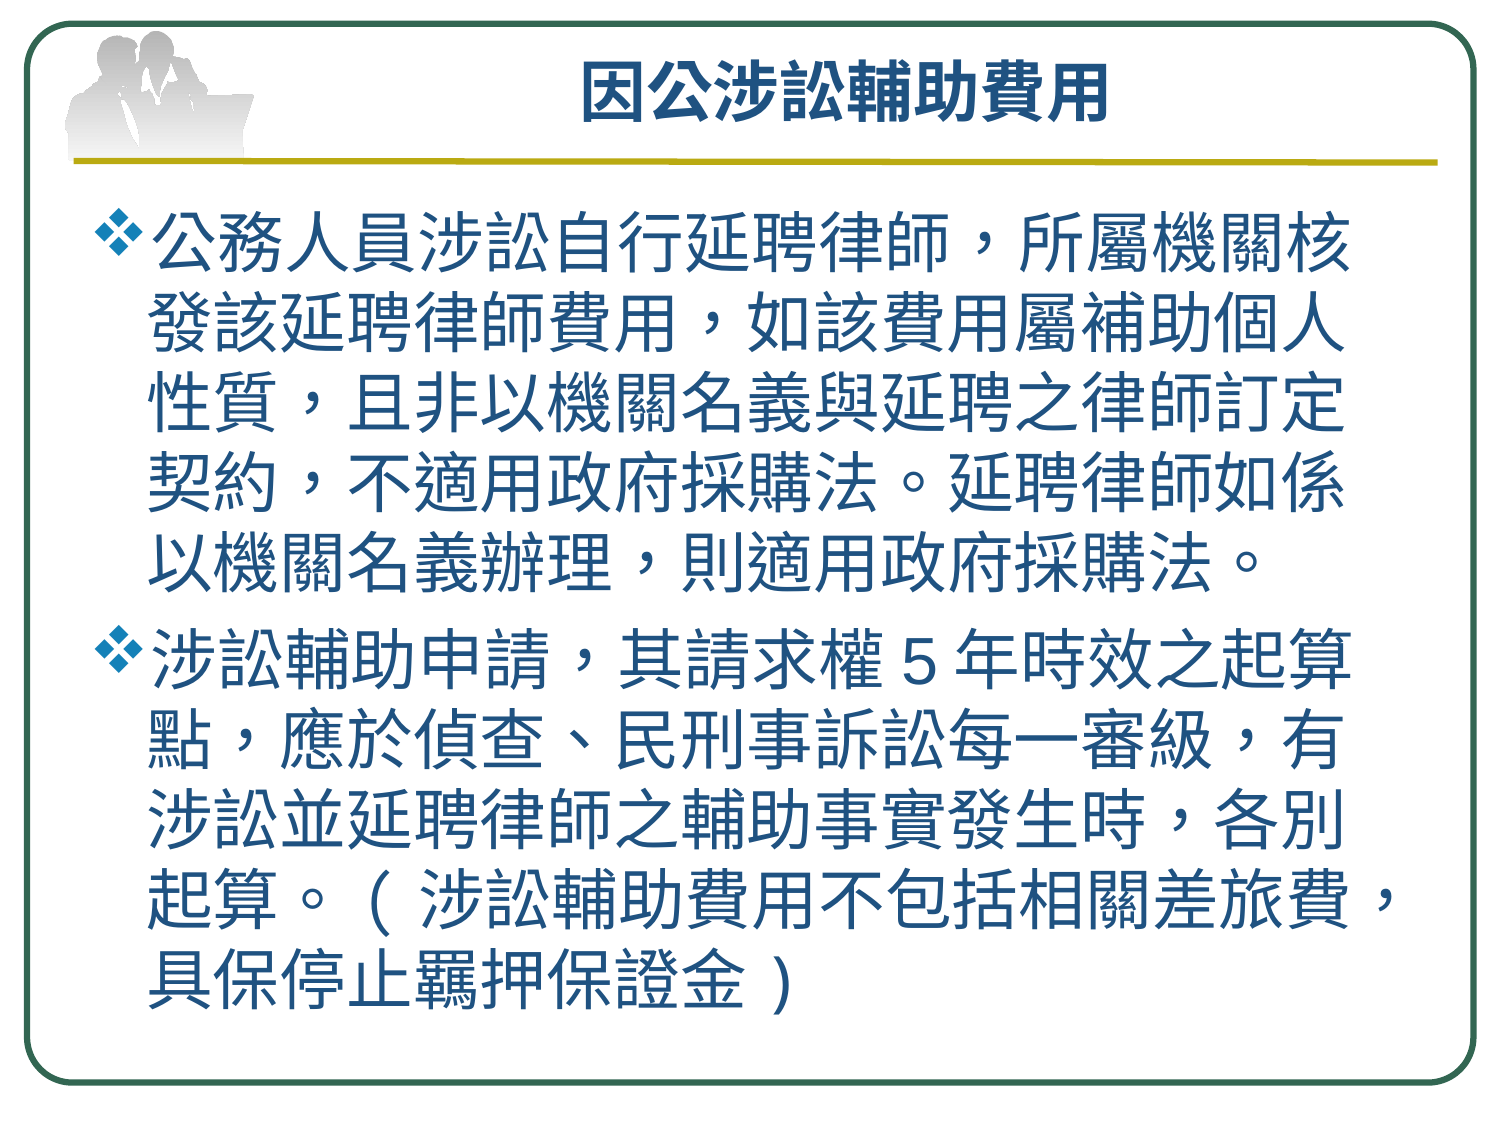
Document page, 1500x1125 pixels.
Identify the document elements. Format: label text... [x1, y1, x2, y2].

title 因公涉訟輔助費用 [277, 42, 1129, 138]
list 公務人員涉訟自行延聘律師，所屬機關核發該延聘律師費用，如該費用屬補助個人性質，且非以機關名義與延聘之律師訂定契約，不適用政府採購法。延聘律師如係以機關名義辦理，則適用政府採購法。 涉訟輔助申請，其請求權5年時效之起算點，應於偵查、民刑事訴訟每一審級，有涉訟並延聘律師之輔助事實發生時，各別起算。(涉訟輔助費用不包括相關差旅費，具保停止羈押保證金) [75, 192, 1426, 1031]
